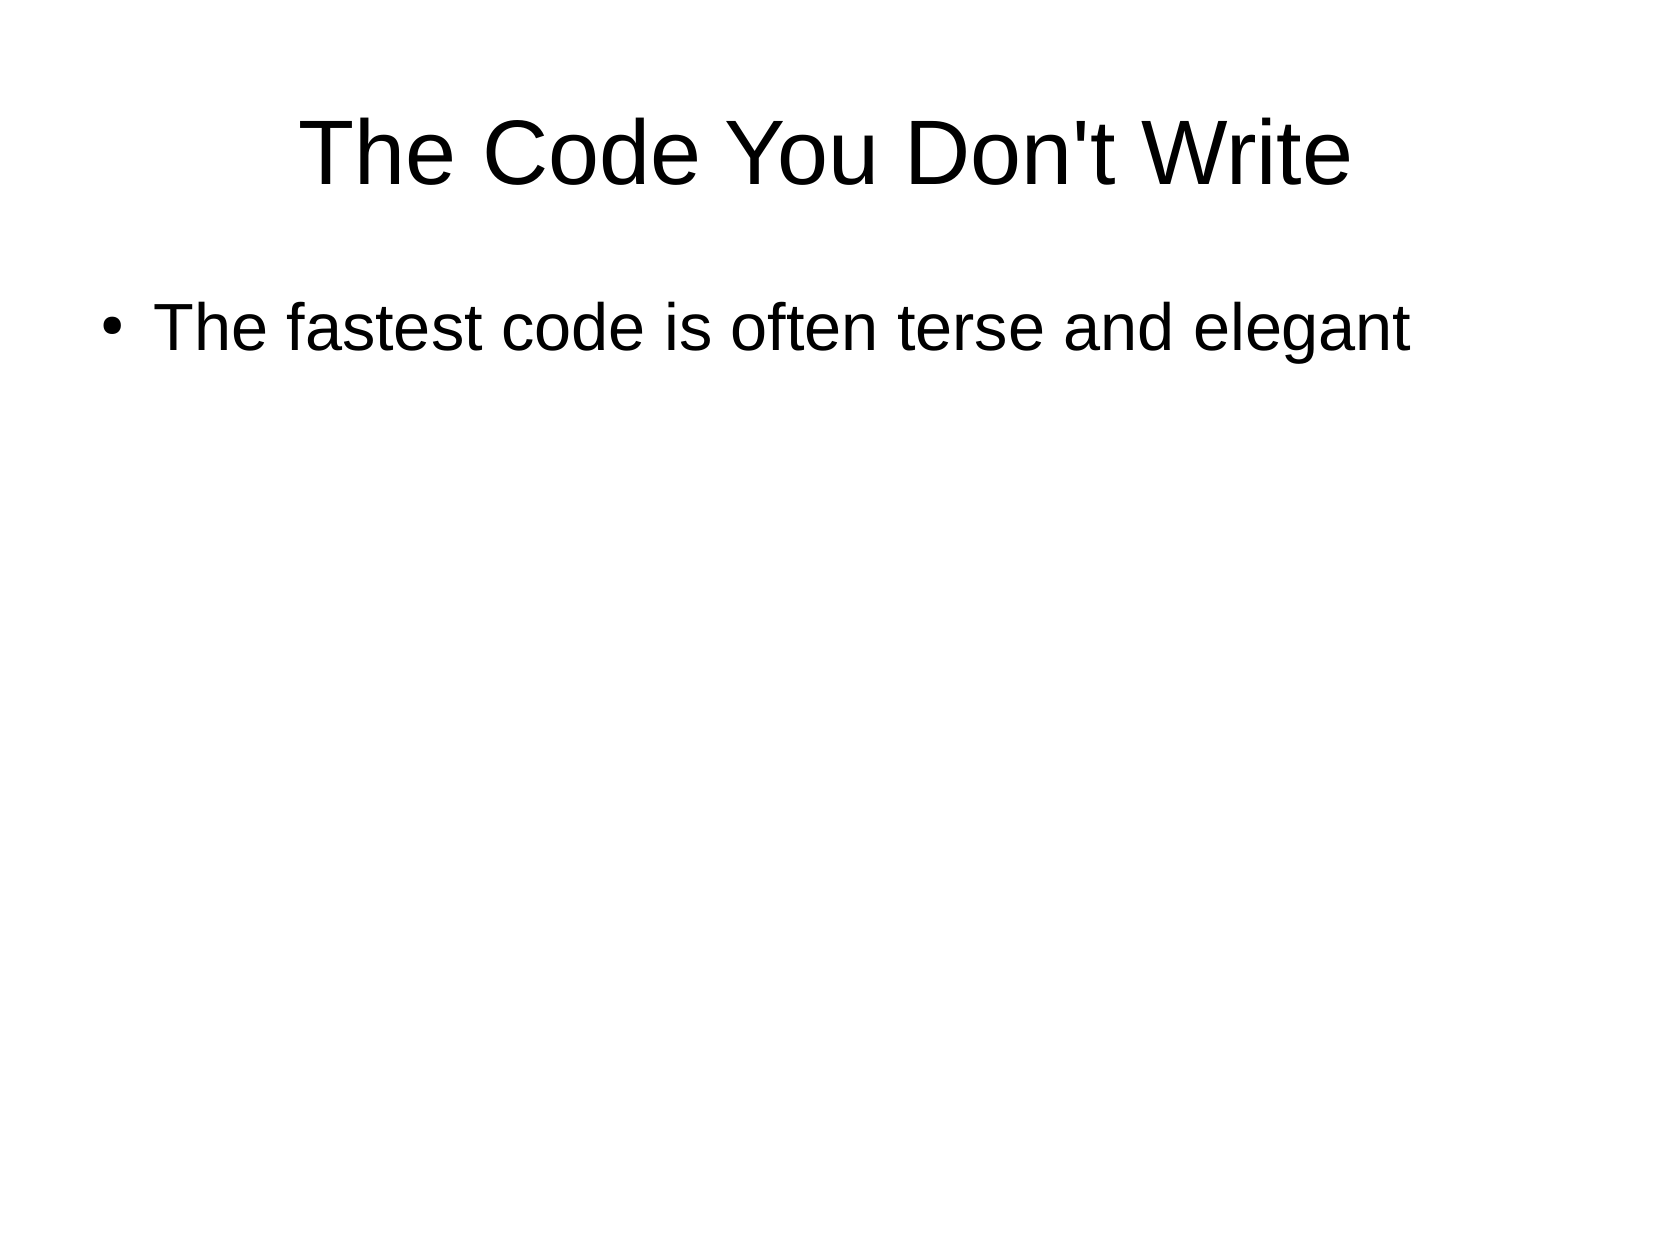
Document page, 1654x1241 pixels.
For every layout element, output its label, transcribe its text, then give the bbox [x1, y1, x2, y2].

list The fastest code is often terse and elegant [82, 290, 1571, 1010]
title The Code You Don't Write [82, 49, 1571, 257]
